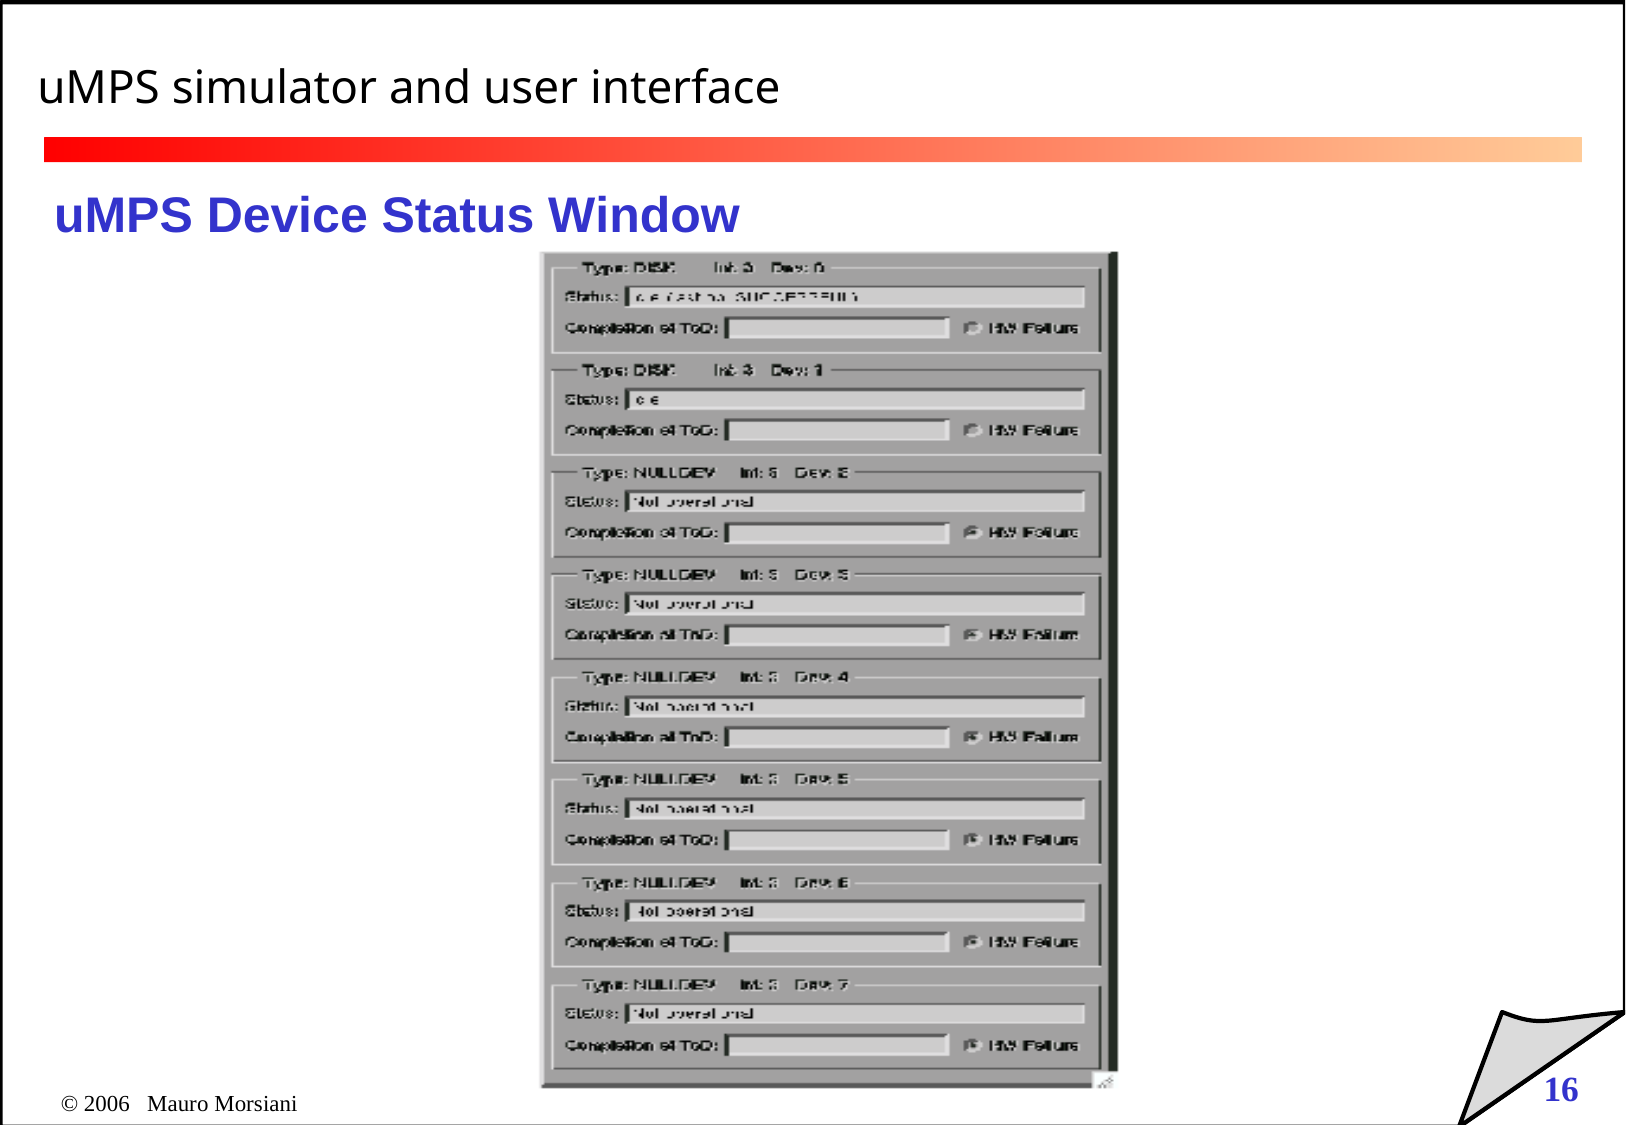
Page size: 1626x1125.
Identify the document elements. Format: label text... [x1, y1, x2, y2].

title uMPS simulator and user interface [37, 44, 1587, 130]
picture [533, 492, 1128, 1097]
list uMPS Device Status Window [54, 187, 1557, 492]
